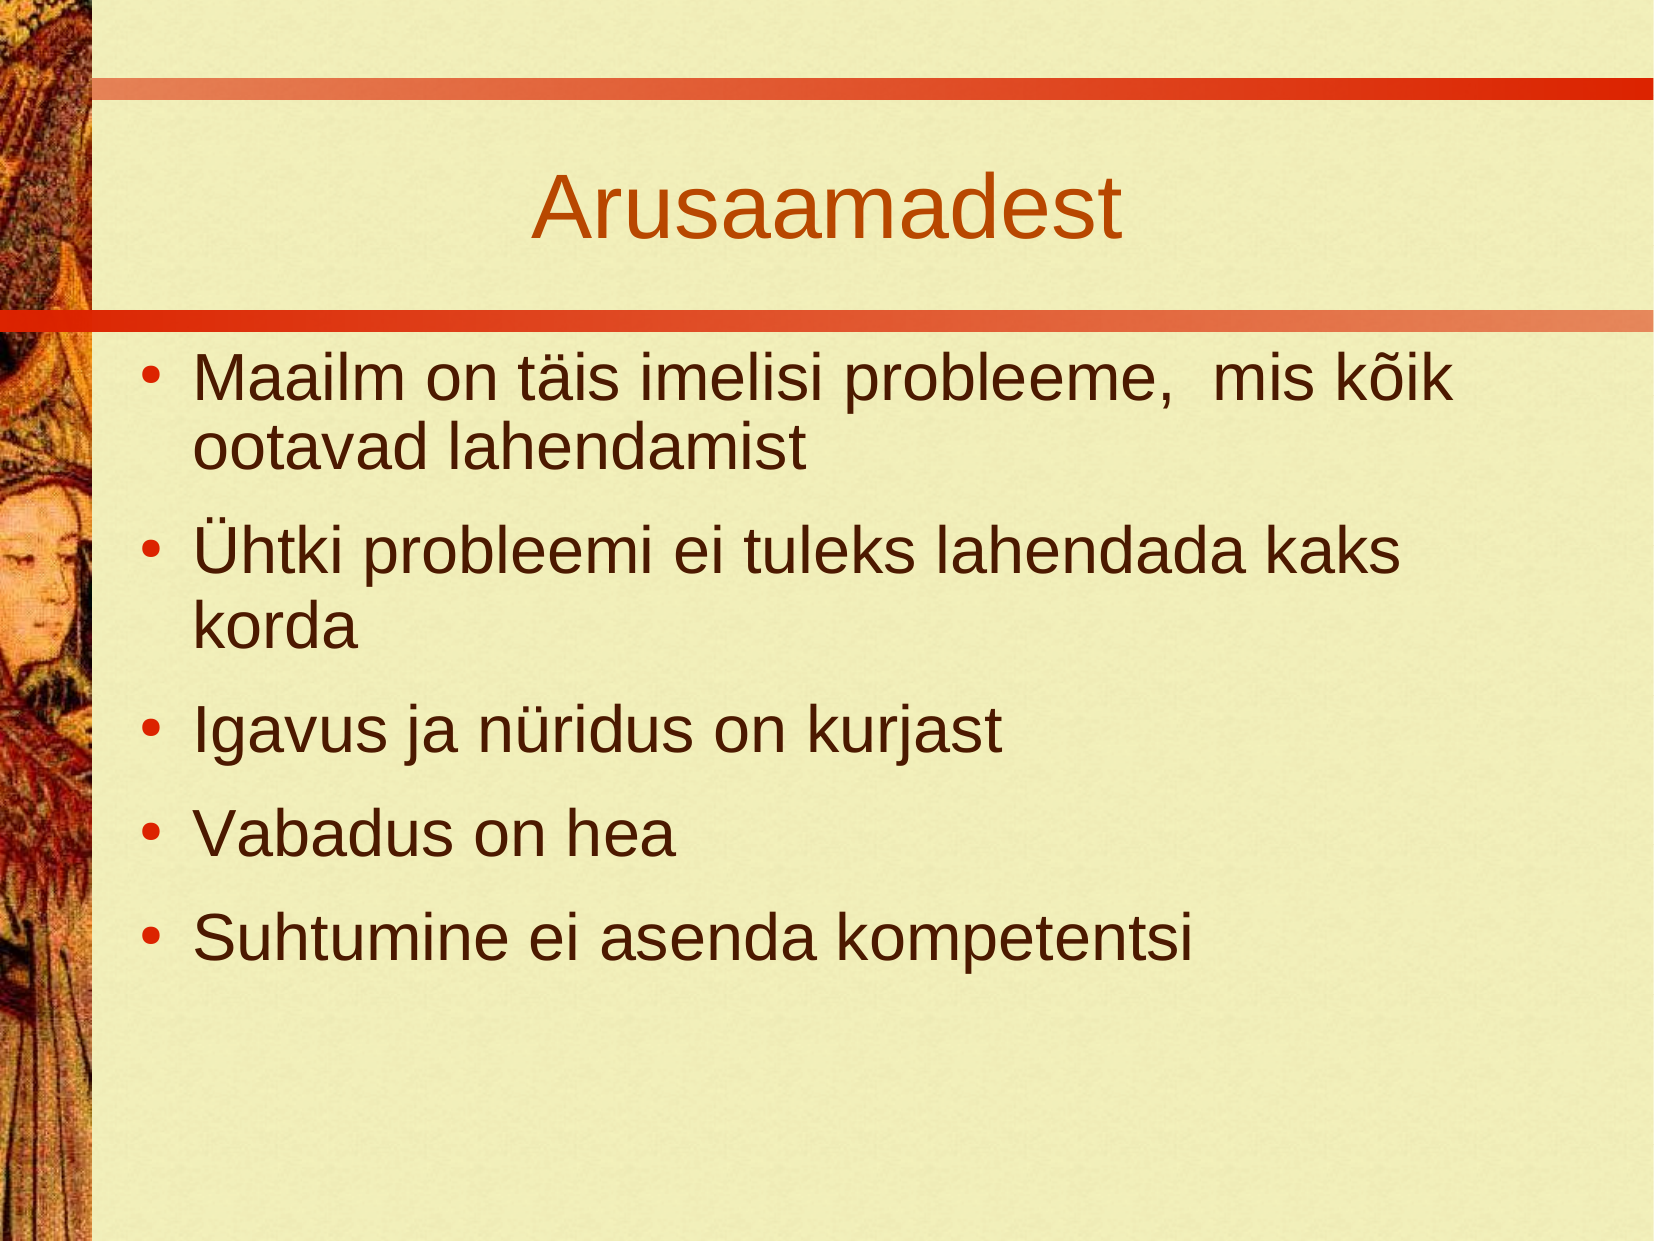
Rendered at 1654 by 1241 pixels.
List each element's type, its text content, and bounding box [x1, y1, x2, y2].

list Maailm on täis imelisi probleeme, mis kõik ootavad lahendamist Ühtki probleemi ei tuleks lahendada kaks korda Igavus ja nüridus on kurjast Vabadus on hea Suhtumine ei asenda kompetentsi [121, 344, 1534, 1127]
title Arusaamadest [121, 102, 1534, 311]
picture [0, 332, 1654, 1241]
picture [0, 0, 1654, 310]
